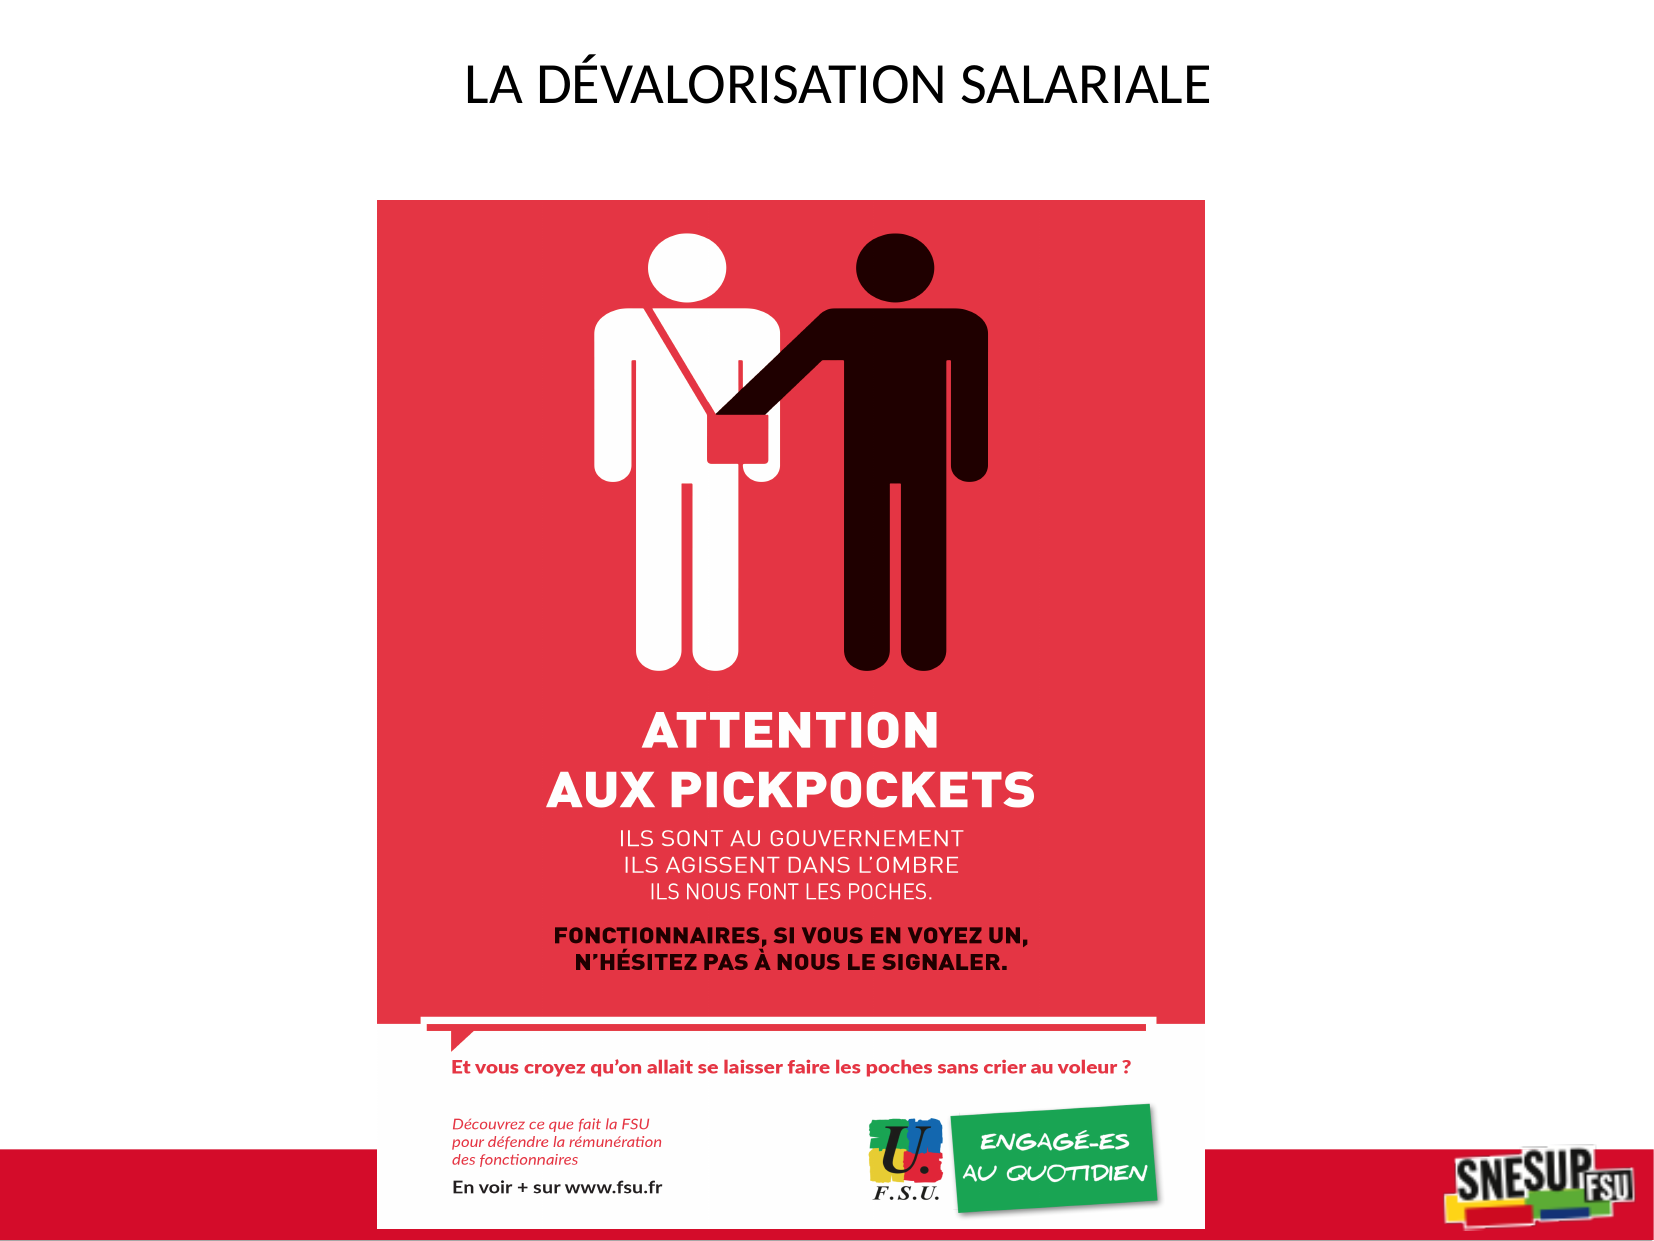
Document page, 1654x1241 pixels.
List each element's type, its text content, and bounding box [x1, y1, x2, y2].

picture [377, 200, 1205, 1229]
title LA DÉVALORISATION SALARIALE [153, 0, 1524, 178]
picture [1442, 1143, 1638, 1231]
